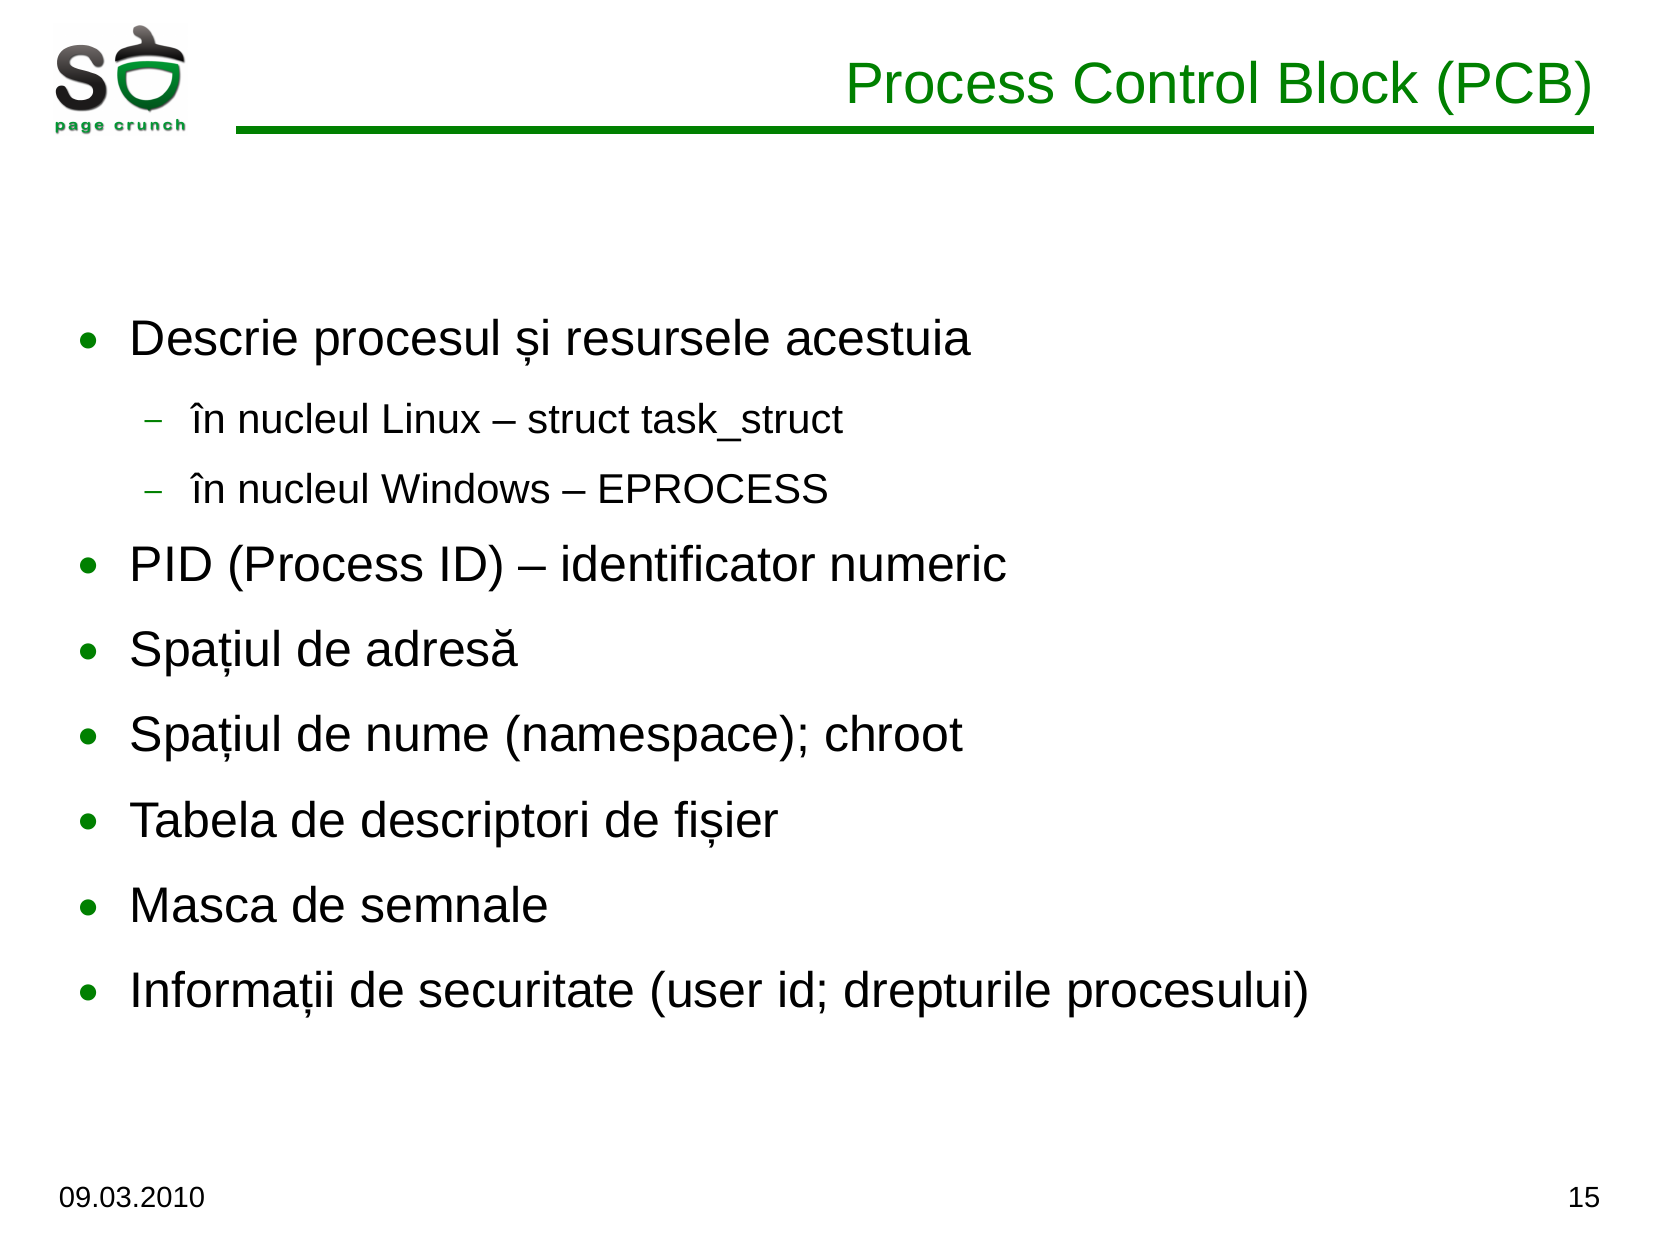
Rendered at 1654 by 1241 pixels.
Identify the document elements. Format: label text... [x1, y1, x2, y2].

picture [53, 23, 188, 136]
list Descrie procesul și resursele acestuia în nucleul Linux – struct task_struct în nucleul Windows – EPROCESS PID (Process ID) – identificator numeric Spațiul de adresă Spațiul de nume (namespace); chroot Tabela de descriptori de fișier Masca de semnale Informații de securitate (user id; drepturile procesului) [59, 177, 1595, 1152]
title Process Control Block (PCB) [236, 49, 1595, 119]
